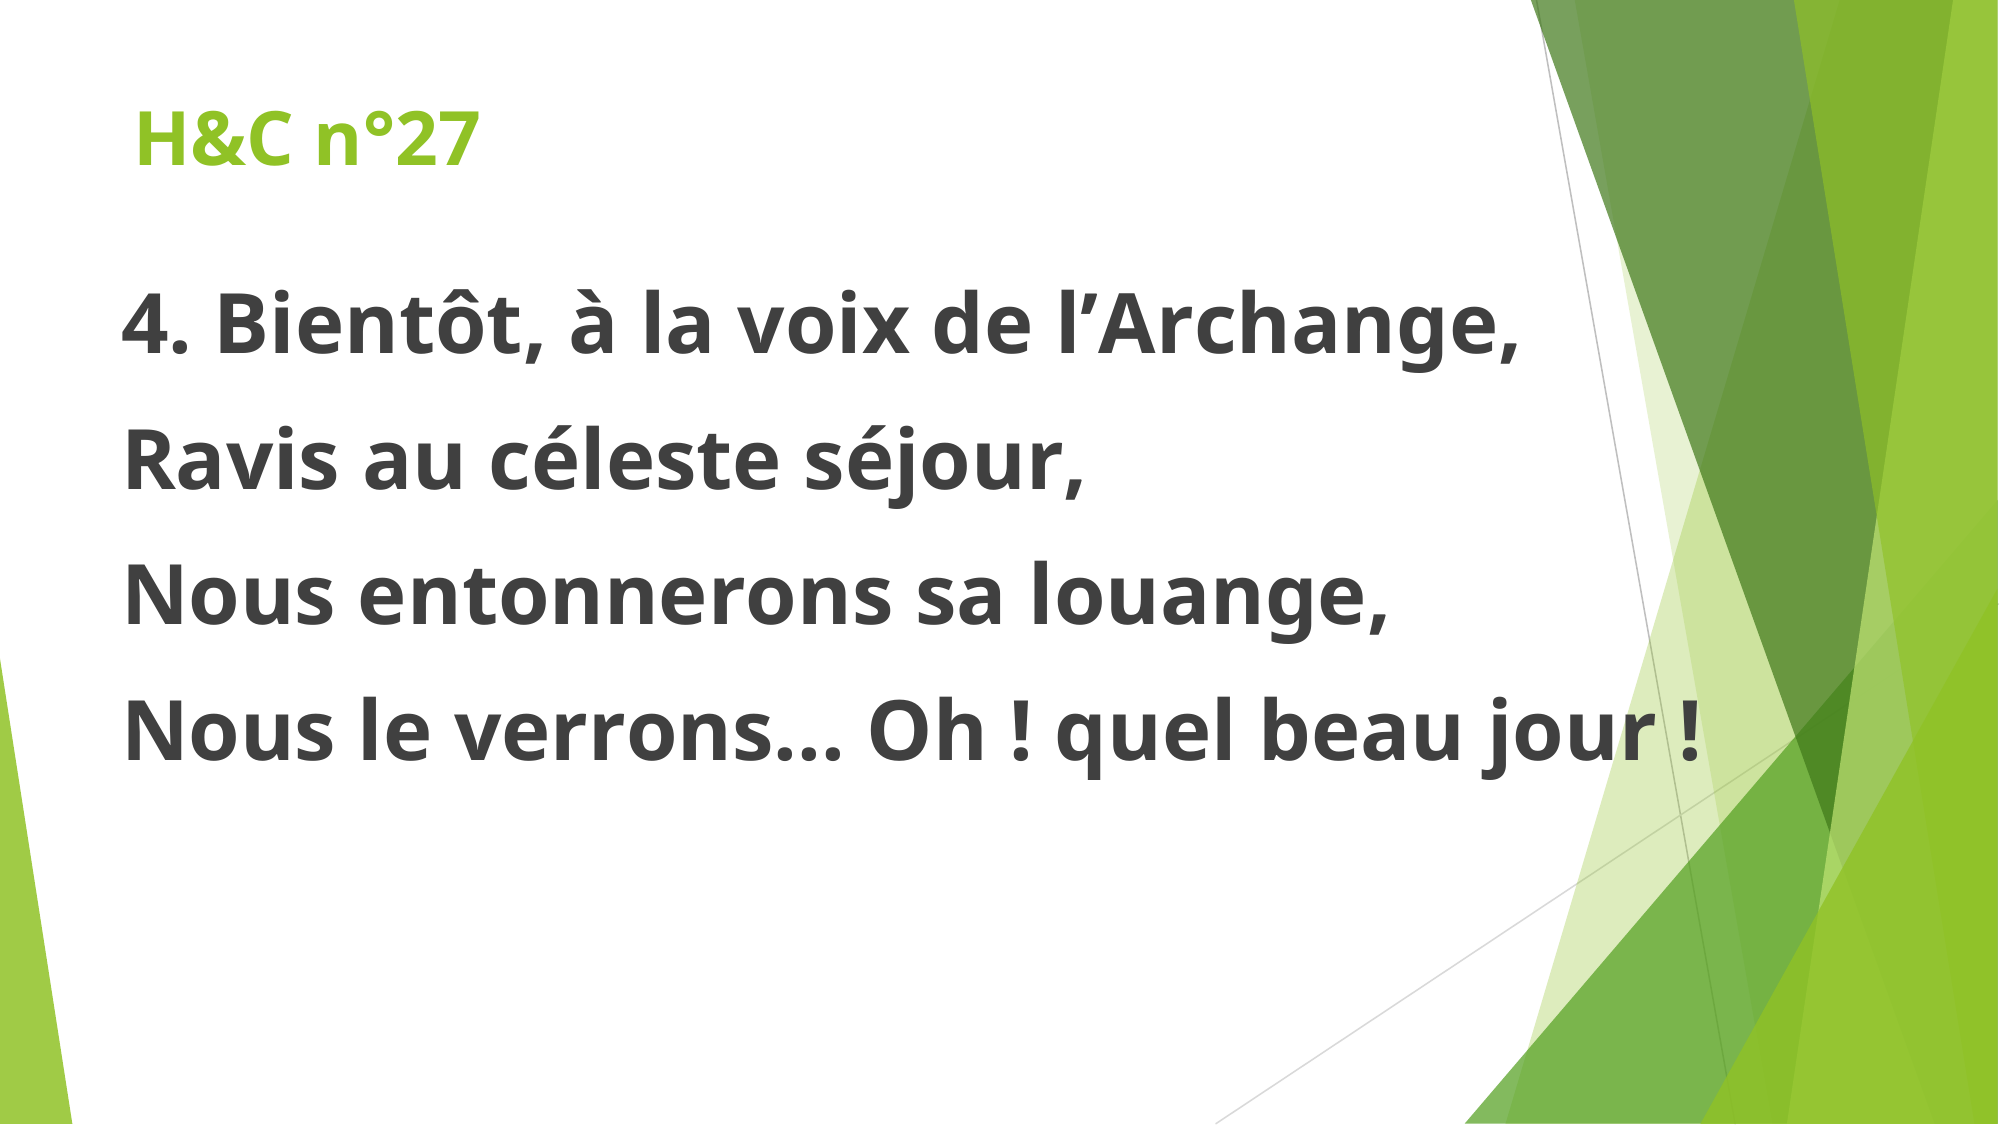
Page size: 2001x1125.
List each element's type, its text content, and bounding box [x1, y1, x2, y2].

text_box 4. Bientôt, à la voix de l’Archange, Ravis au céleste séjour, Nous entonnerons sa louange, Nous le verrons... Oh ! quel beau jour ! [106, 247, 1973, 1037]
text_box H&C n°27 [118, 82, 1442, 247]
